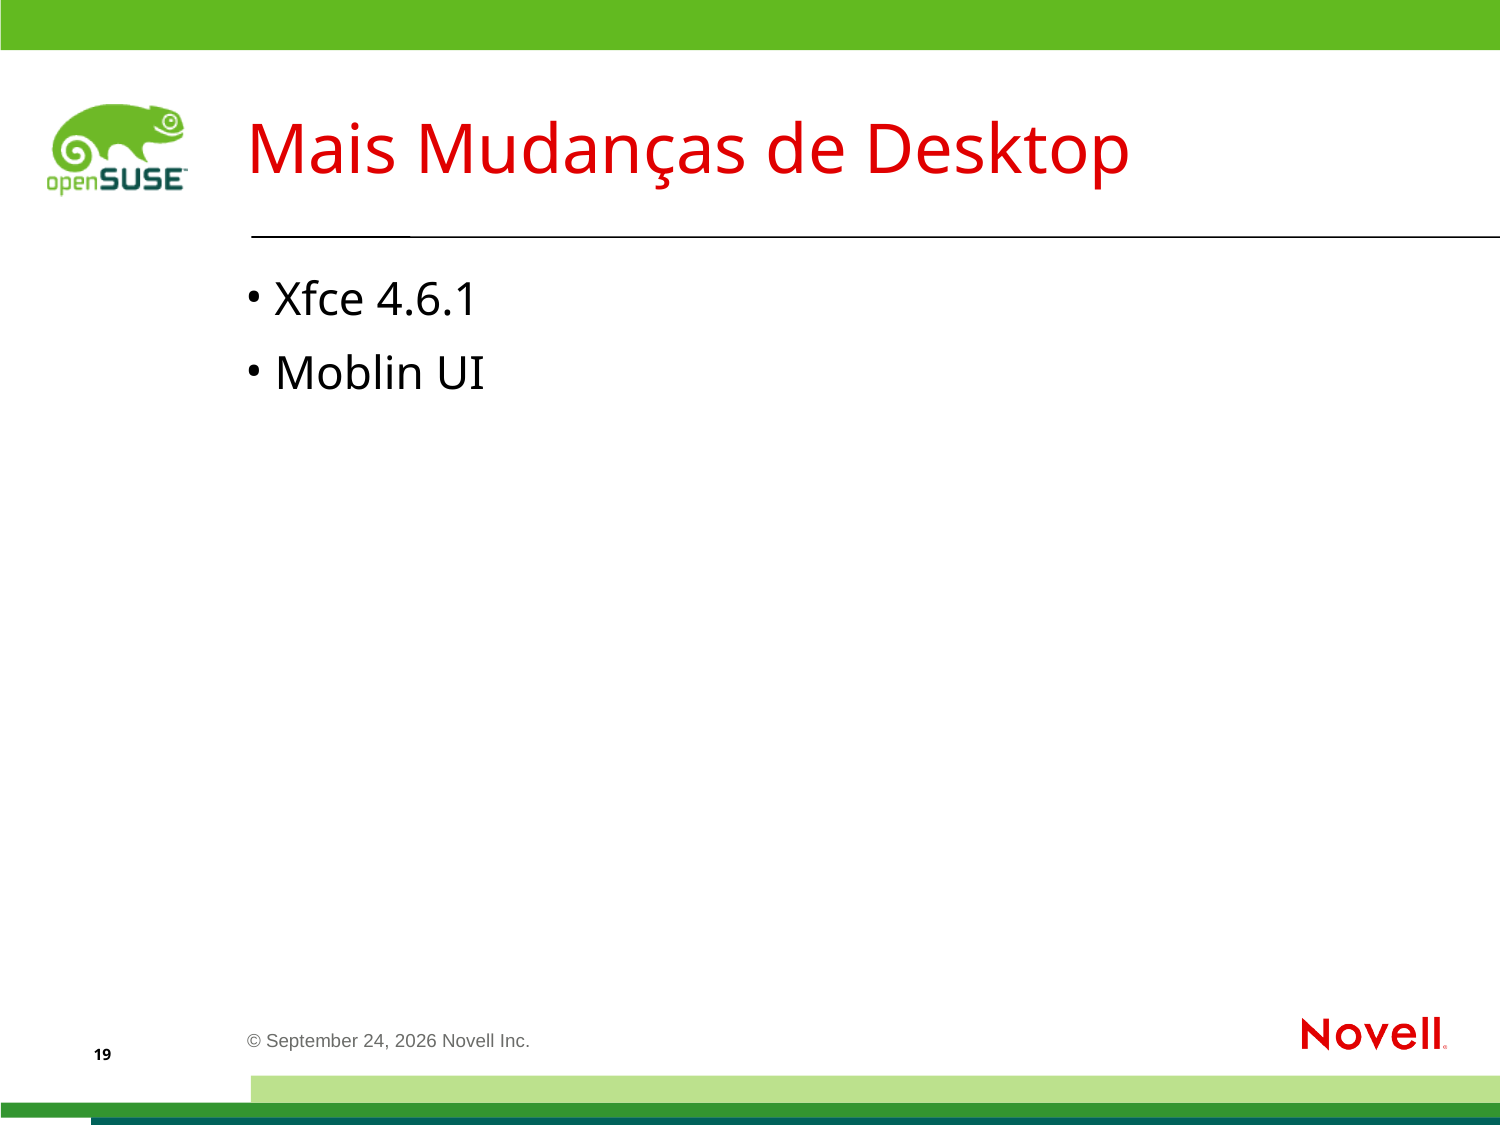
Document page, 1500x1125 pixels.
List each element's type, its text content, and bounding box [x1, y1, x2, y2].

title Mais Mudanças de Desktop [246, 68, 1409, 231]
picture [47, 104, 188, 197]
picture [1295, 1011, 1453, 1056]
list Xfce 4.6.1 Moblin UI [245, 267, 1458, 1010]
